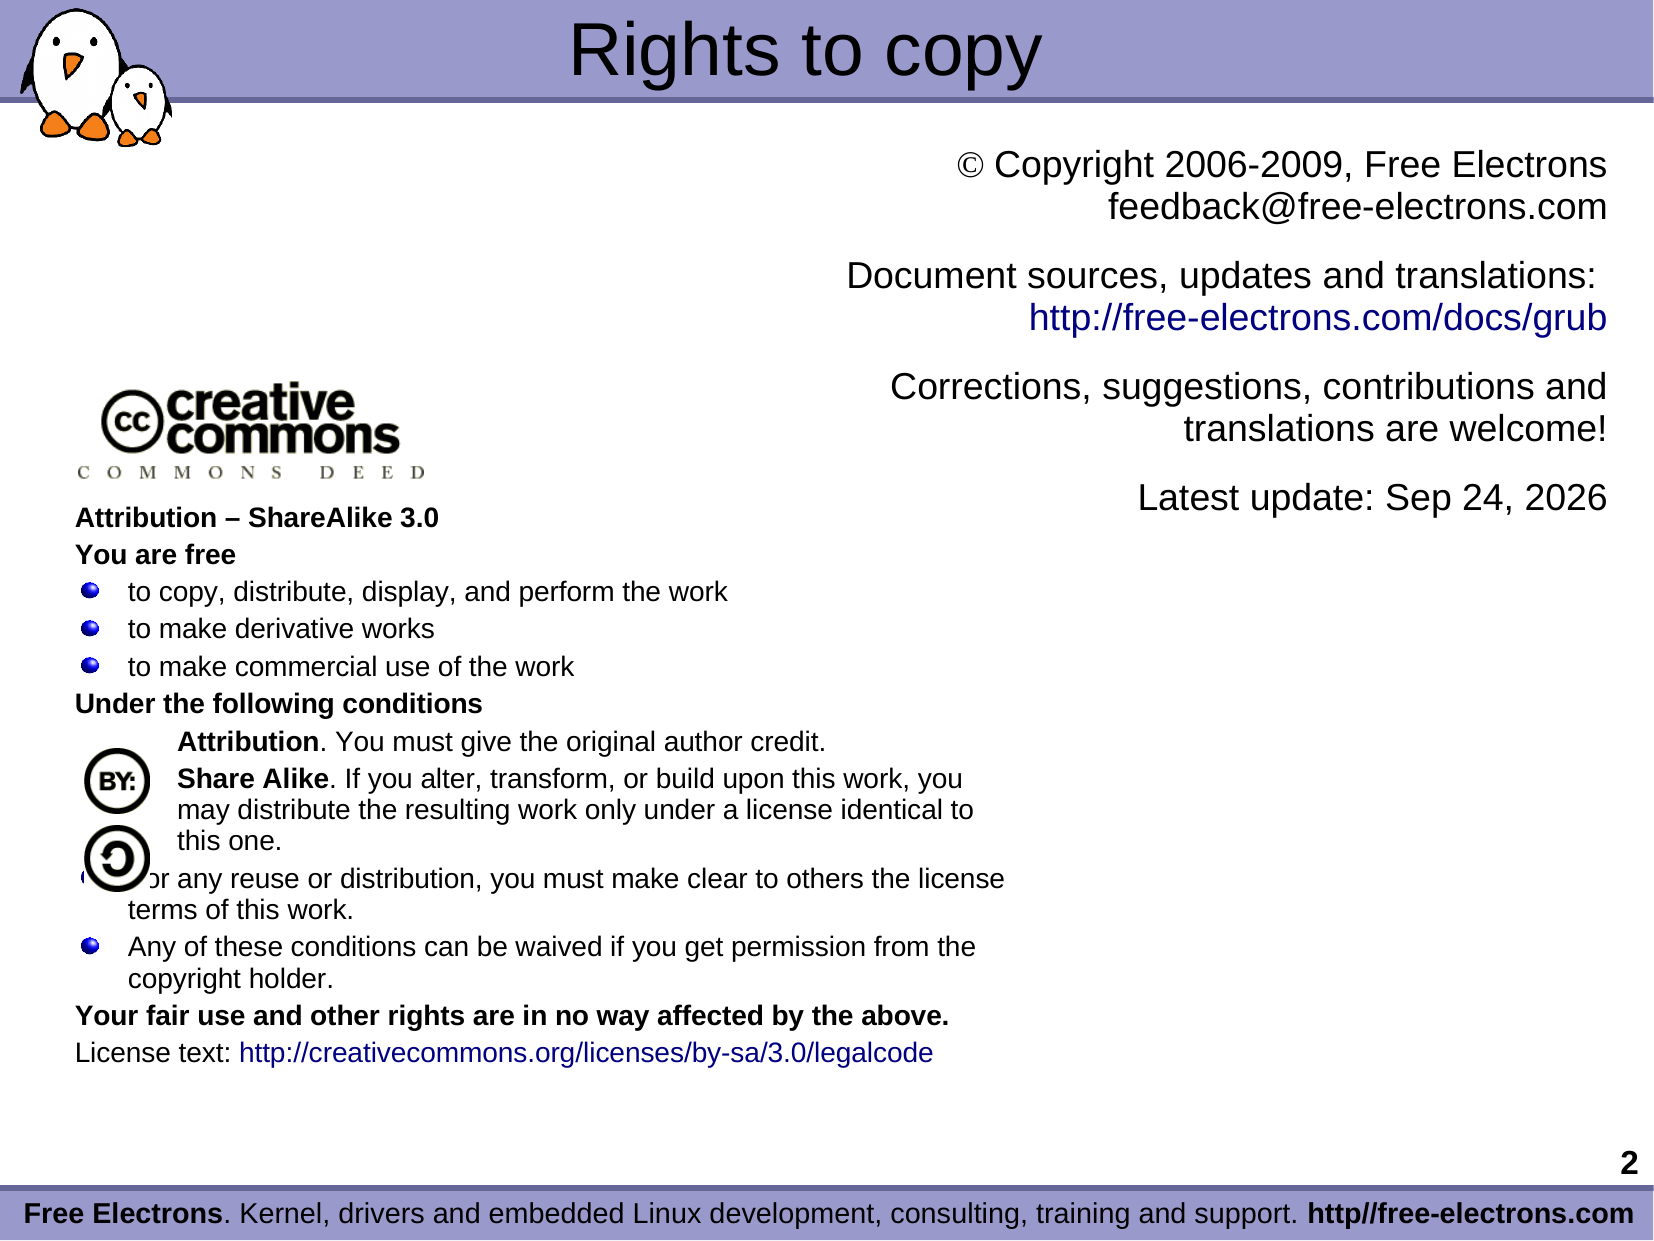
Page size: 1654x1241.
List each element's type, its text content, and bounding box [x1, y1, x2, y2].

picture [84, 748, 150, 815]
title Rights to copy [60, 0, 1551, 100]
list Attribution – ShareAlike 3.0 You are free to copy, distribute, display, and perform the work to make derivative works to make commercial use of the work Under the following conditions Attribution. You must give the original author credit. Share Alike. If you alter, transform, or build upon this work, you may distribute the resulting work only under a license identical to this one. For any reuse or distribution, you must make clear to others the license terms of this work. Any of these conditions can be waived if you get permission from the copyright holder. Your fair use and other rights are in no way affected by the above. License text: http://creativecommons.org/licenses/by-sa/3.0/legalcode [56, 501, 1016, 1141]
picture [84, 825, 150, 892]
picture [78, 381, 424, 480]
list © Copyright 2006-2009, Free Electrons feedback@free-electrons.com Document sources, updates and translations: http://free-electrons.com/docs/grub Corrections, suggestions, contributions and translations are welcome! Latest update: Sep 14, 2009 [762, 143, 1608, 567]
picture [20, 8, 172, 147]
